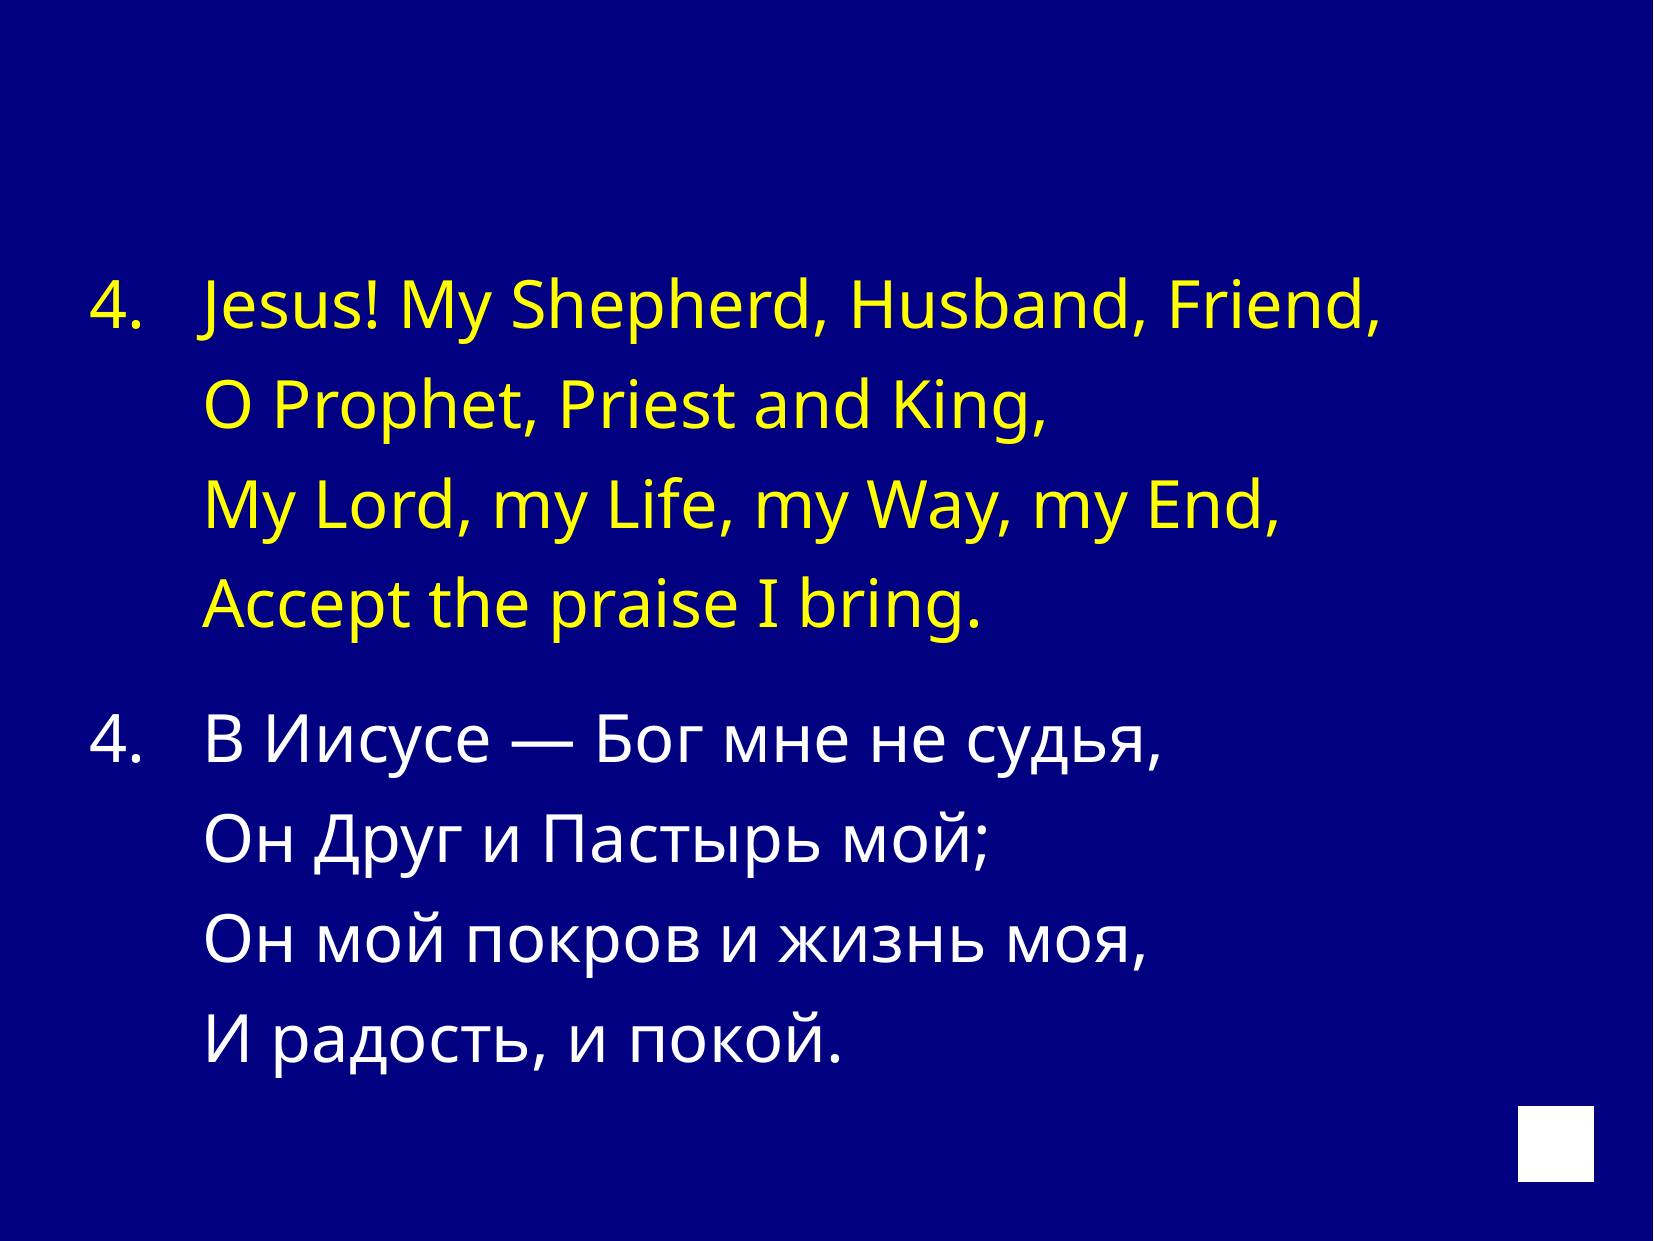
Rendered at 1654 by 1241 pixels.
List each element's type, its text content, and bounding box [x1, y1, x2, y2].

text_box 4. В Иисусе — Бог мне не судья, Он Друг и Пастырь мой; Он мой покров и жизнь моя, И радость, и покой. [75, 675, 1576, 1163]
text_box 4. Jesus! My Shepherd, Husband, Friend, O Prophet, Priest and King, My Lord, my Life, my Way, my End, Accept the praise I bring. [75, 150, 1653, 638]
text_box [1518, 1106, 1594, 1182]
